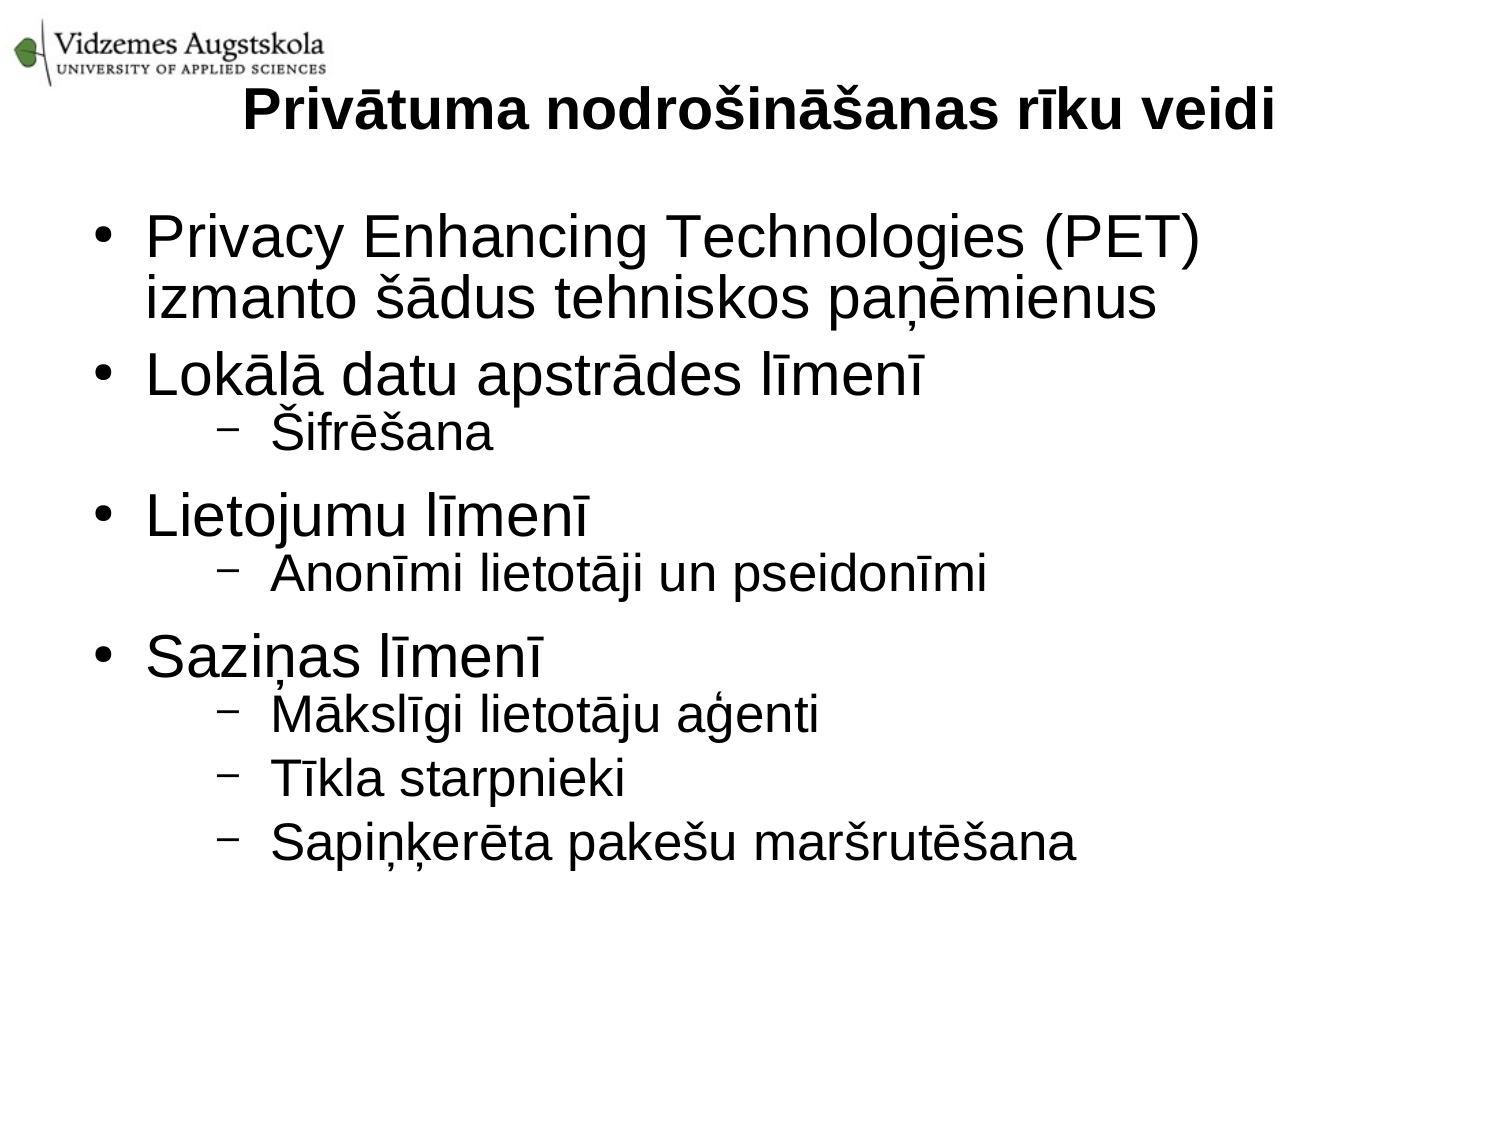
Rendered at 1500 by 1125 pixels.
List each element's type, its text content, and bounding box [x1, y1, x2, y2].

list Privacy Enhancing Technologies (PET) izmanto šādus tehniskos paņēmienus Lokālā datu apstrādes līmenī Šifrēšana Lietojumu līmenī Anonīmi lietotāji un pseidonīmi Saziņas līmenī Mākslīgi lietotāju aģenti Tīkla starpnieki Sapiņķerēta pakešu maršrutēšana [75, 204, 1395, 1075]
title Privātuma nodrošināšanas rīku veidi [75, 44, 1425, 177]
picture [5, 2, 334, 102]
